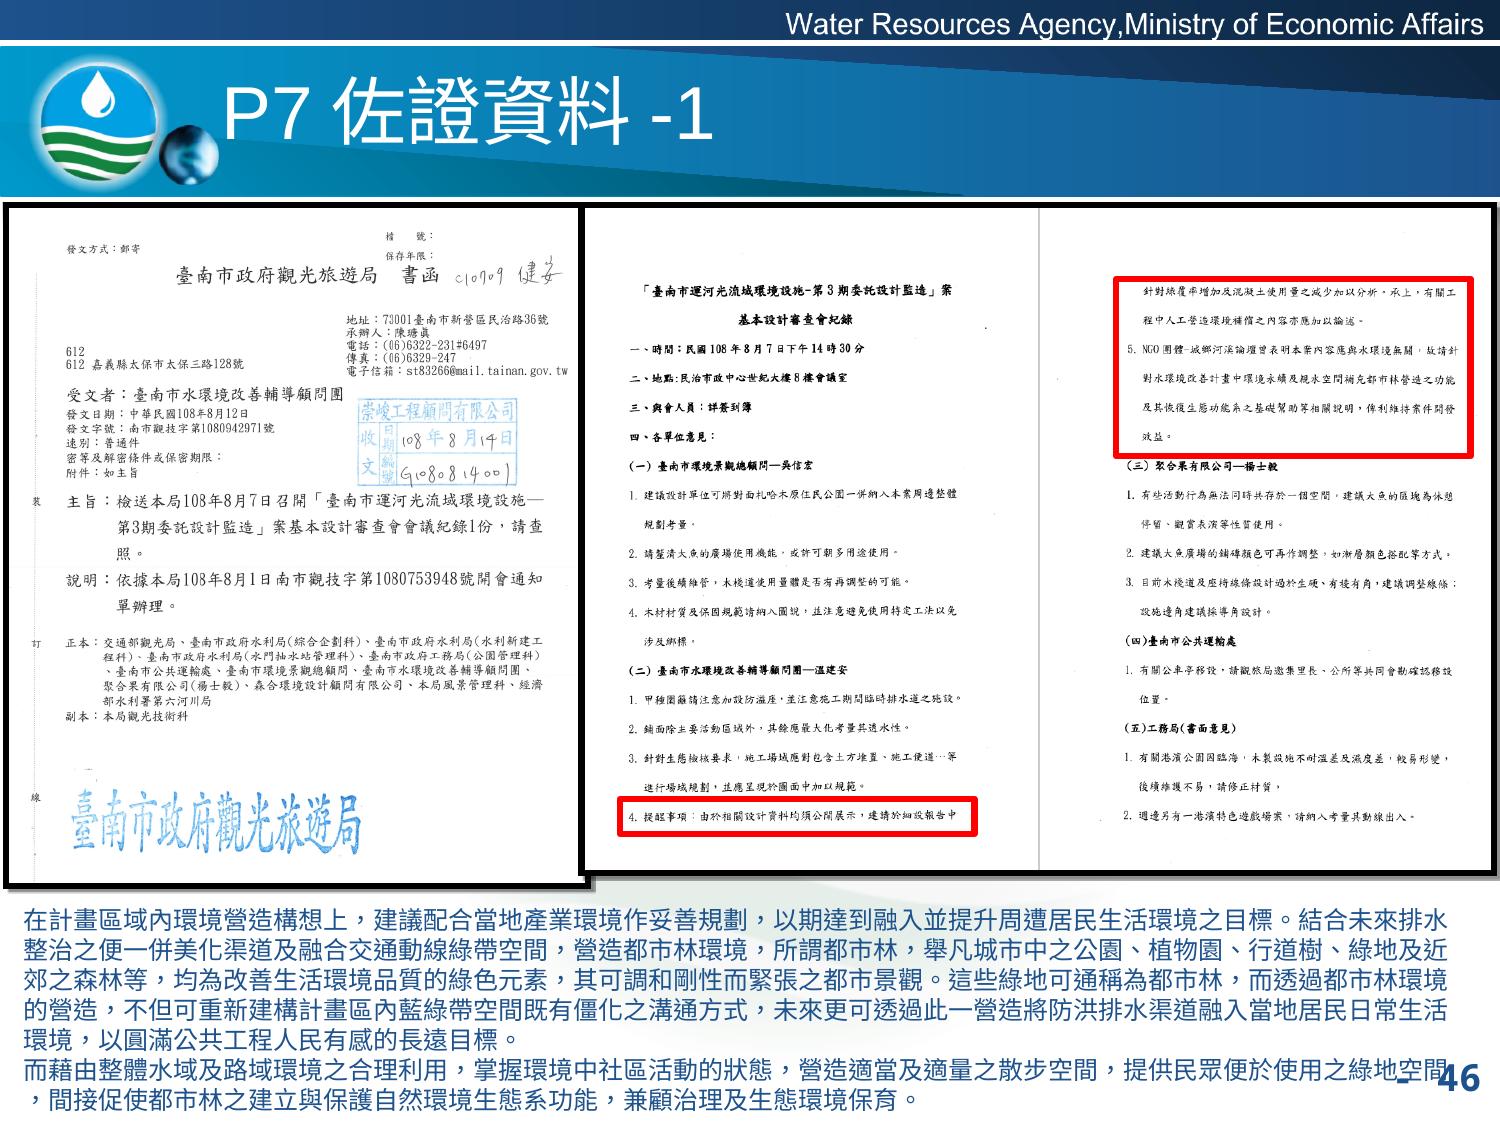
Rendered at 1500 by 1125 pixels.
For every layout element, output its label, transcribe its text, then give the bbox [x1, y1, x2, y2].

picture [383, 876, 1198, 897]
title P7佐證資料-1 [206, 38, 1247, 181]
text_box 在計畫區域內環境營造構想上，建議配合當地產業環境作妥善規劃，以期達到融入並提升周遭居民生活環境之目標。結合未來排水整治之便一併美化渠道及融合交通動線綠帶空間，營造都市林環境，所謂都市林，舉凡城市中之公園、植物園、行道樹、綠地及近郊之森林等，均為改善生活環境品質的綠色元素，其可調和剛性而緊張之都市景觀。這些綠地可通稱為都市林，而透過都市林環境的營造，不但可重新建構計畫區內藍綠帶空間既有僵化之溝通方式，未來更可透過此一營造將防洪排水渠道融入當地居民日常生活環境，以圓滿公共工程人民有感的長遠目標。 而藉由整體水域及路域環境之合理利用，掌握環境中社區活動的狀態，營造適當及適量之散步空間，提供民眾便於使用之綠地空間，間接促使都市林之建立與保護自然環境生態系功能，兼顧治理及生態環境保育。 [9, 897, 1483, 1123]
picture [785, 2, 1484, 42]
picture [584, 208, 1492, 870]
picture [9, 208, 585, 884]
picture [30, 55, 206, 192]
